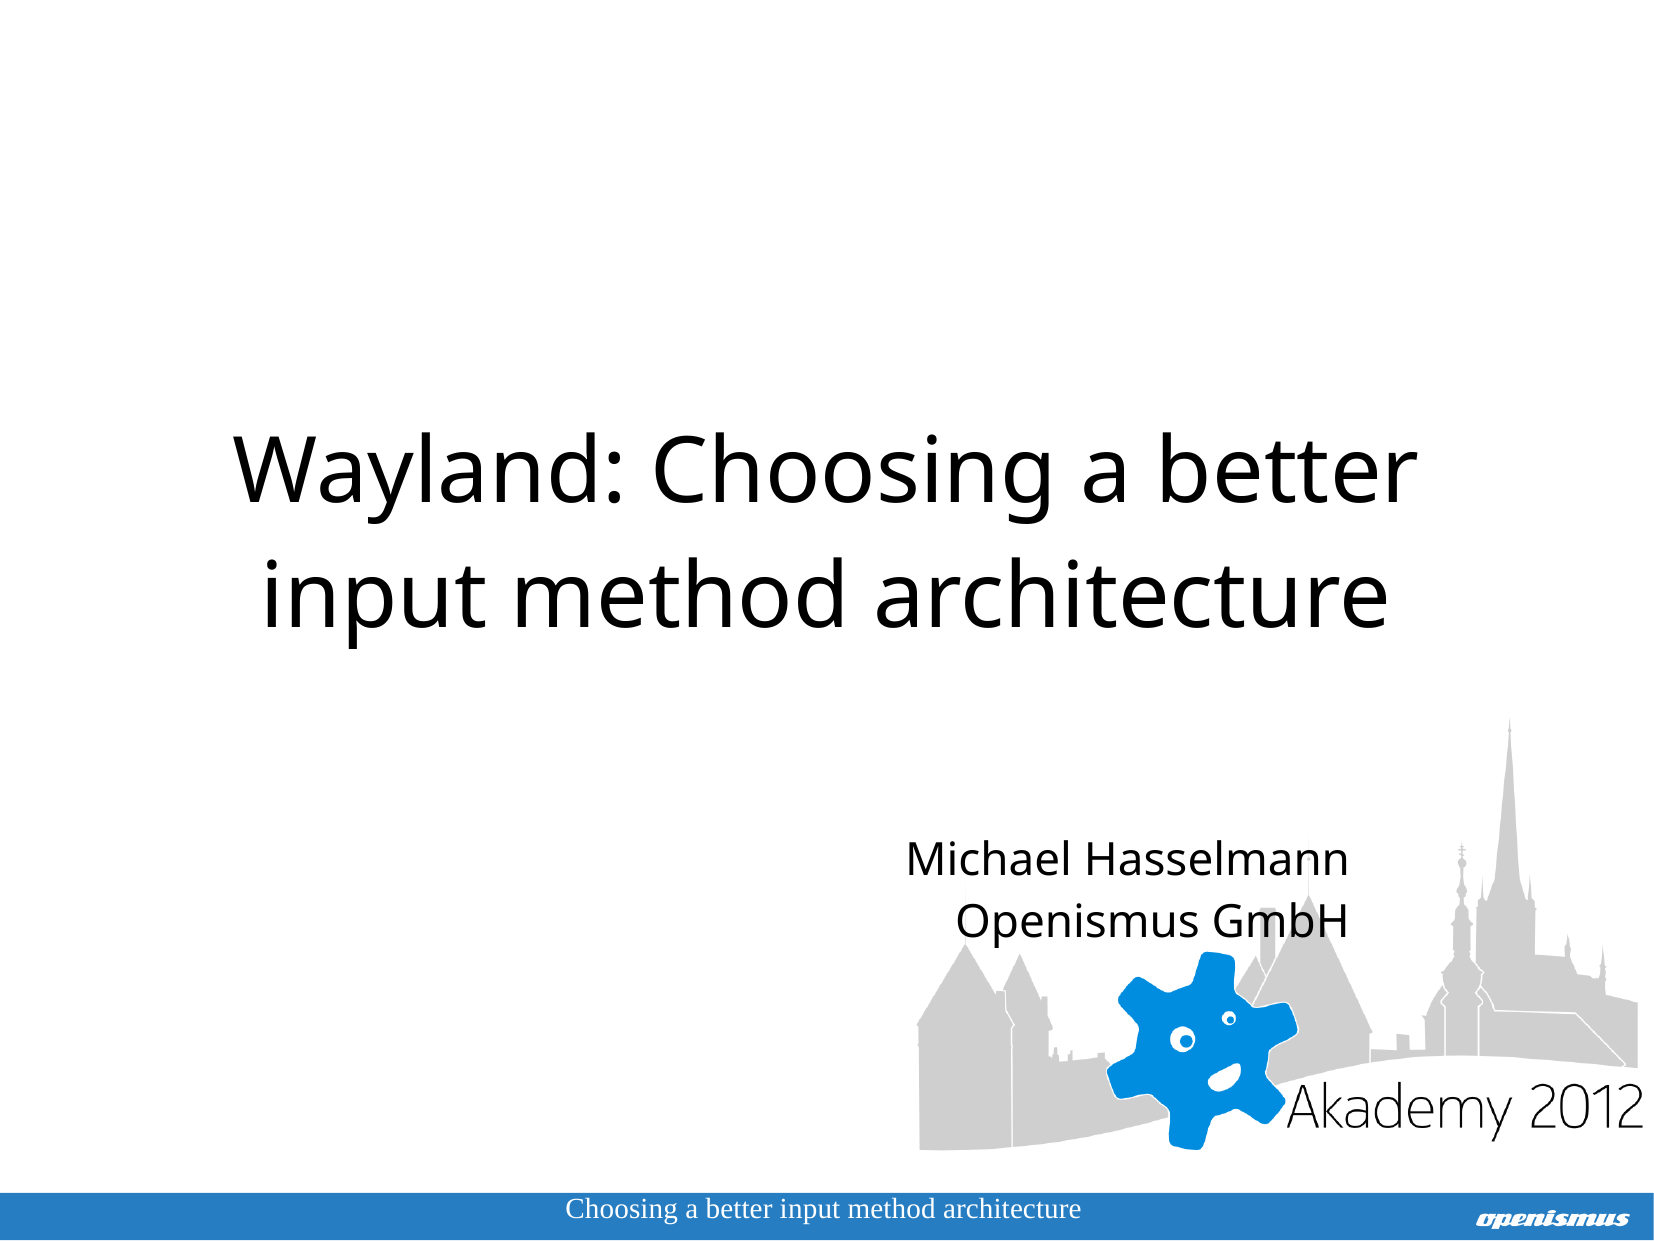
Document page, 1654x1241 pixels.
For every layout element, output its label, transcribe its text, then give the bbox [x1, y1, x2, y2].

picture [900, 660, 1647, 1187]
picture [1476, 1210, 1630, 1229]
subtitle Wayland: Choosing a better input method architecture [82, 49, 1571, 1010]
text_box Michael Hasselmann Openismus GmbH [257, 819, 1365, 937]
